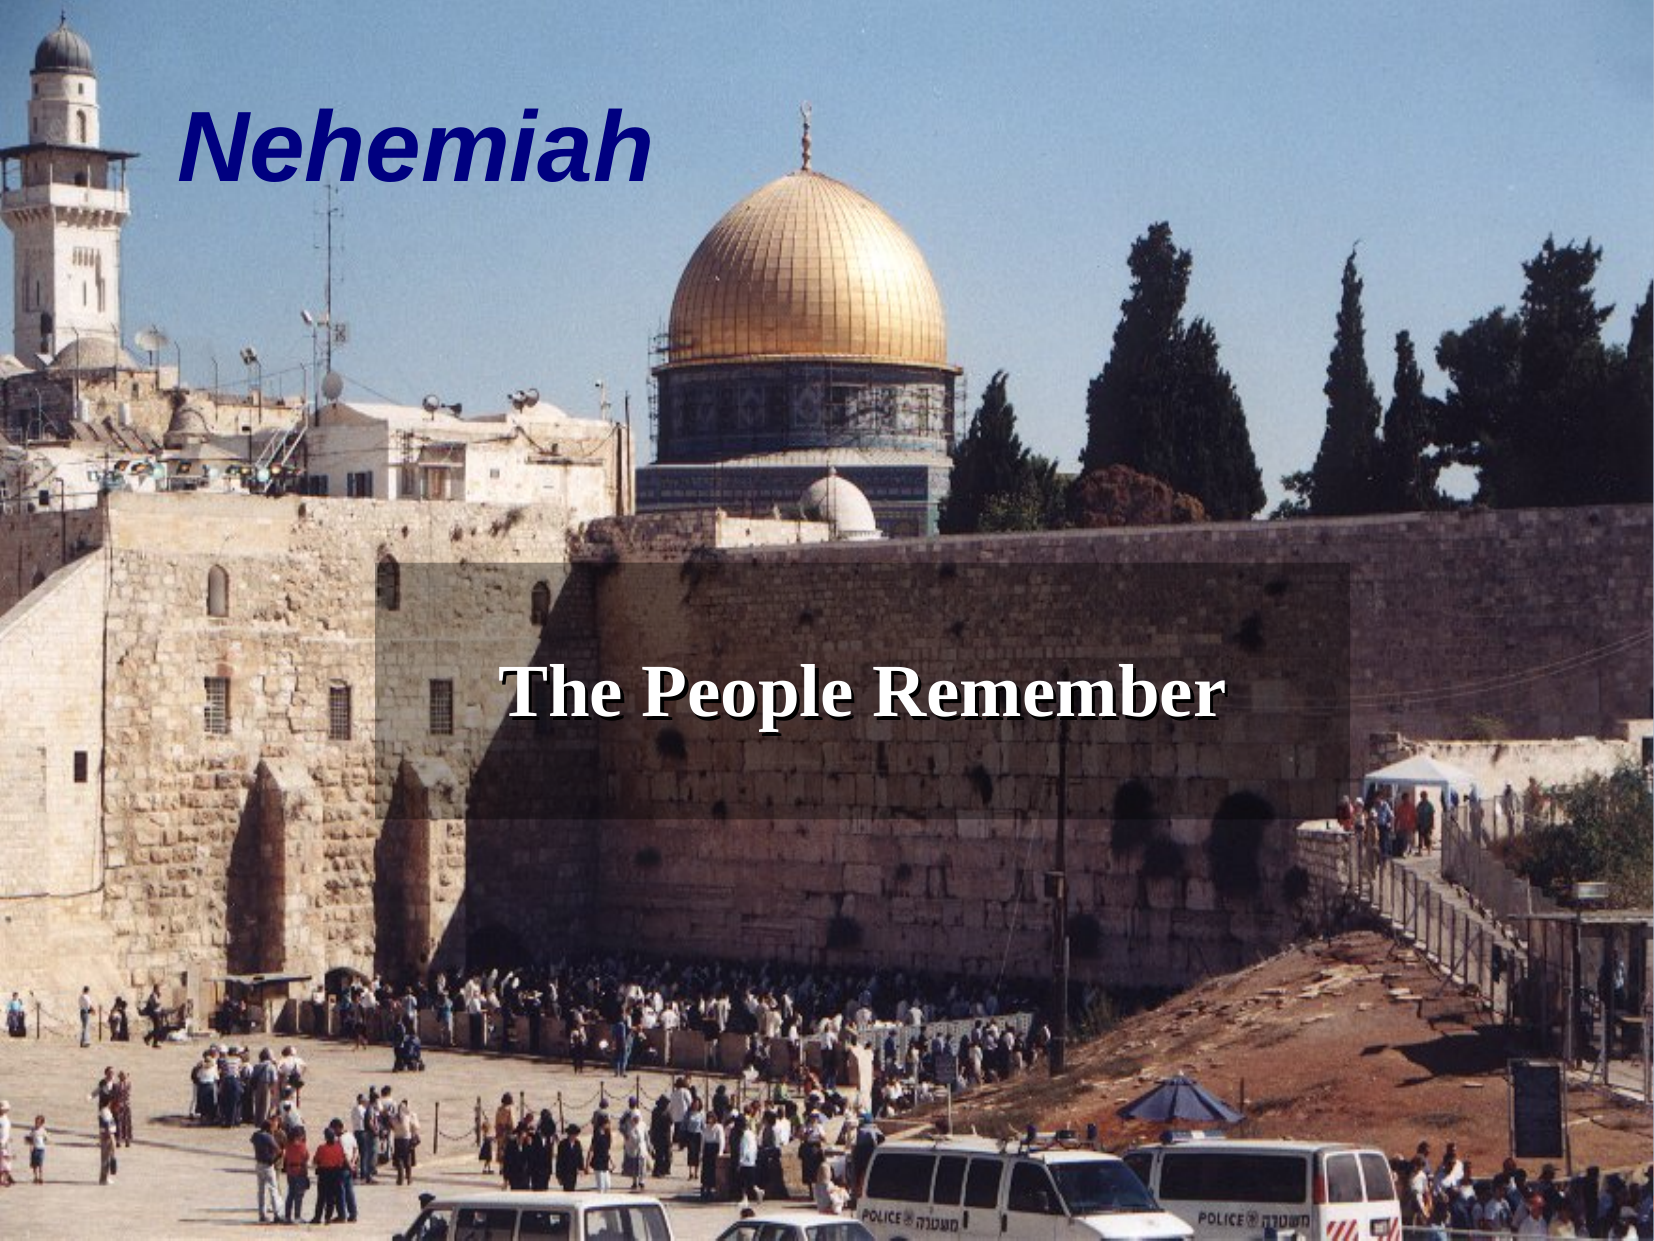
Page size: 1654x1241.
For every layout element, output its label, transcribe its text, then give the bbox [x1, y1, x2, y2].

title Nehemiah [121, 46, 1534, 254]
subtitle The People Remember [375, 562, 1351, 820]
picture [0, 0, 1654, 1241]
